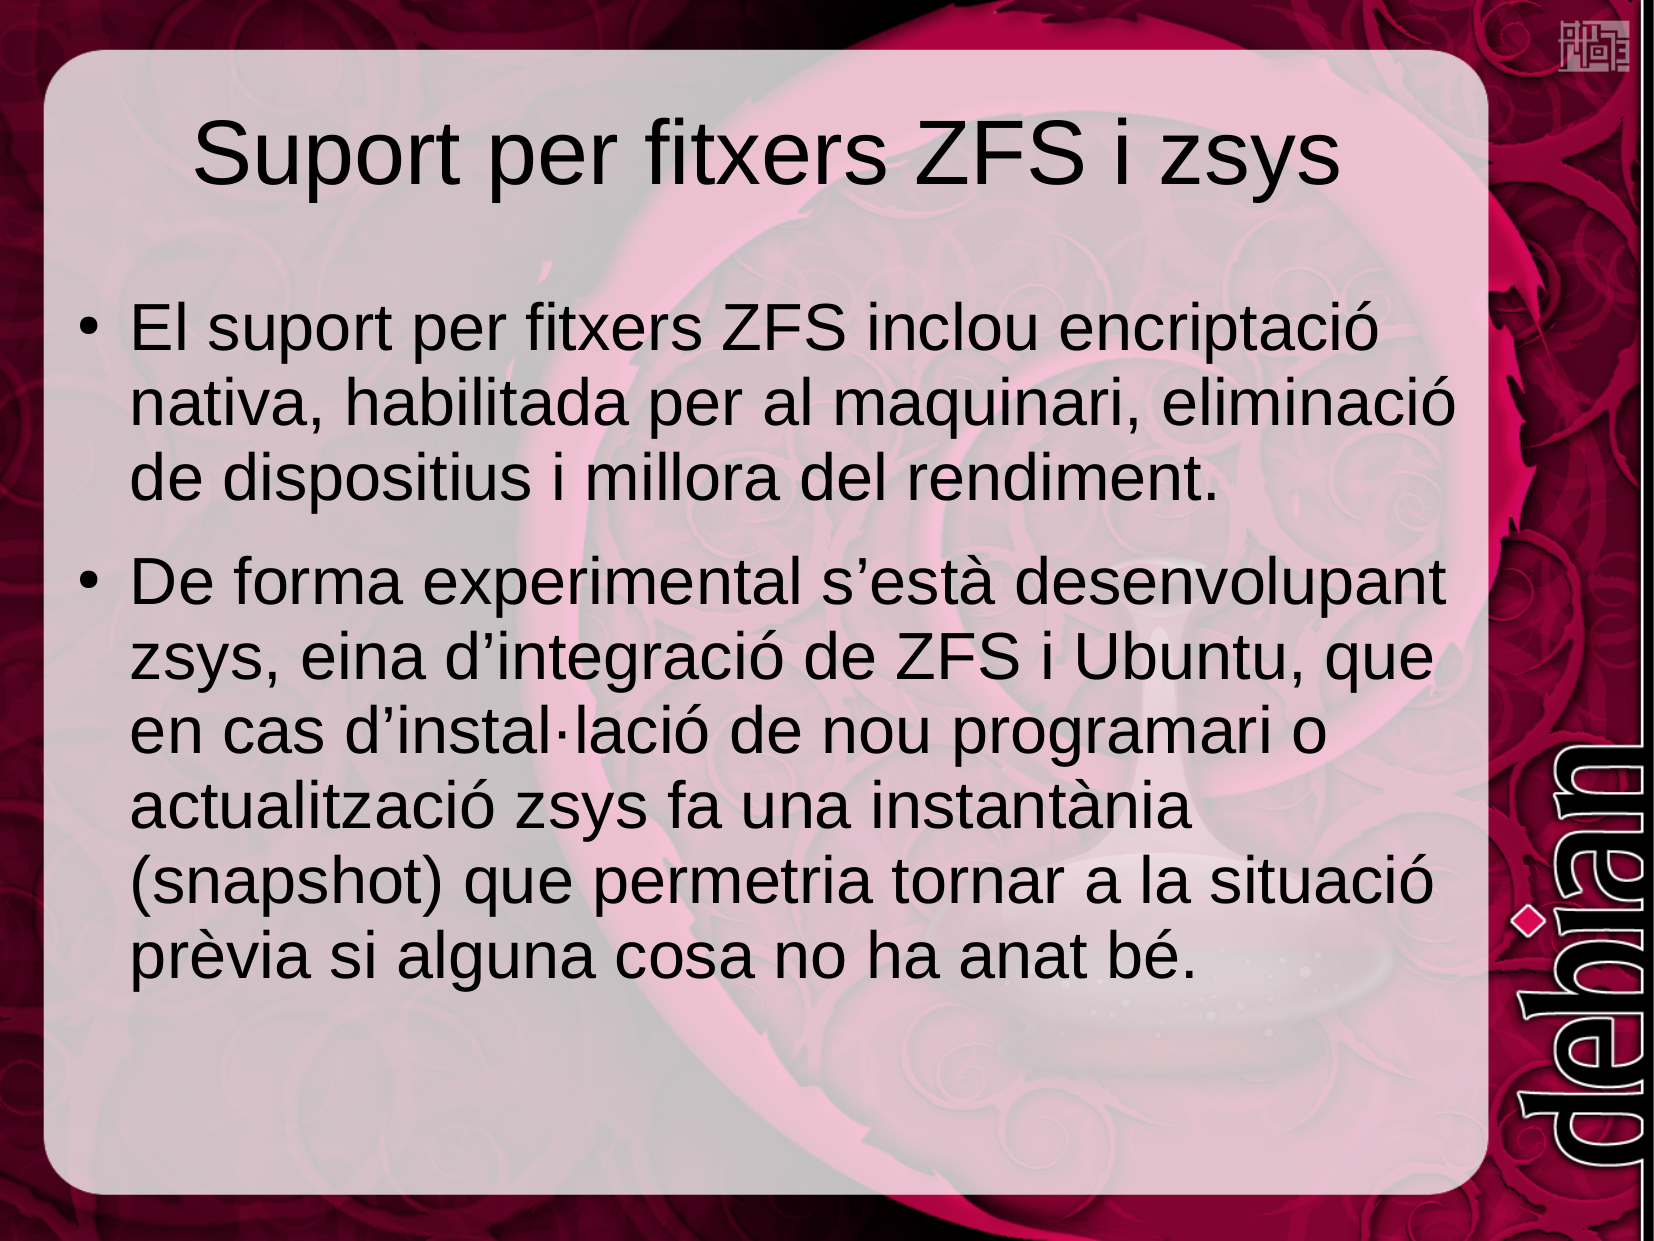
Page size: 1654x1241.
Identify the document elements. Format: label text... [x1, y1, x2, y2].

picture [0, 0, 1654, 1241]
title Suport per fitxers ZFS i zsys [59, 49, 1477, 257]
list El suport per fitxers ZFS inclou encriptació nativa, habilitada per al maquinari, eliminació de dispositius i millora del rendiment. De forma experimental s’està desenvolupant zsys, eina d’integració de ZFS i Ubuntu, que en cas d’instal·lació de nou programari o actualització zsys fa una instantània (snapshot) que permetria tornar a la situació prèvia si alguna cosa no ha anat bé. [59, 290, 1477, 1109]
